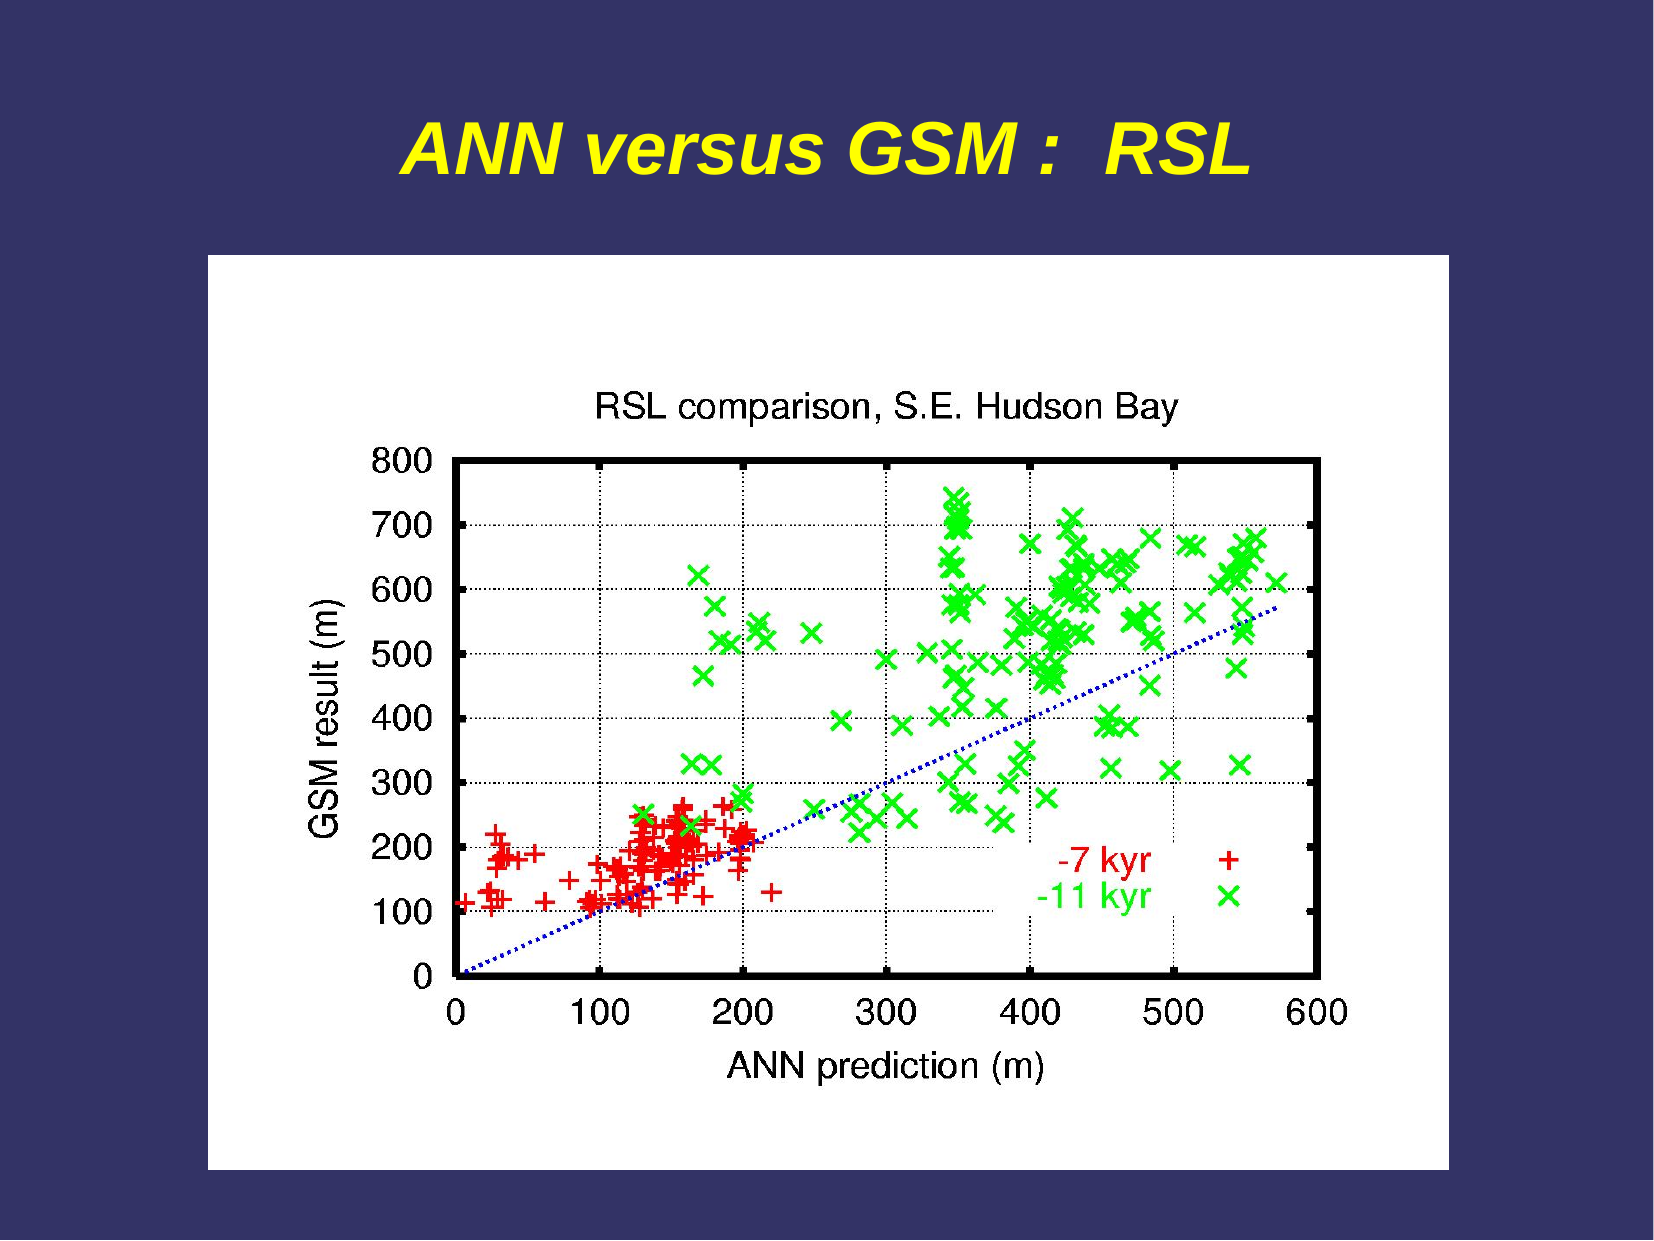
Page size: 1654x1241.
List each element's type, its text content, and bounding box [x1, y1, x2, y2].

picture [208, 255, 1449, 1170]
title ANN versus GSM : RSL [121, 49, 1534, 250]
